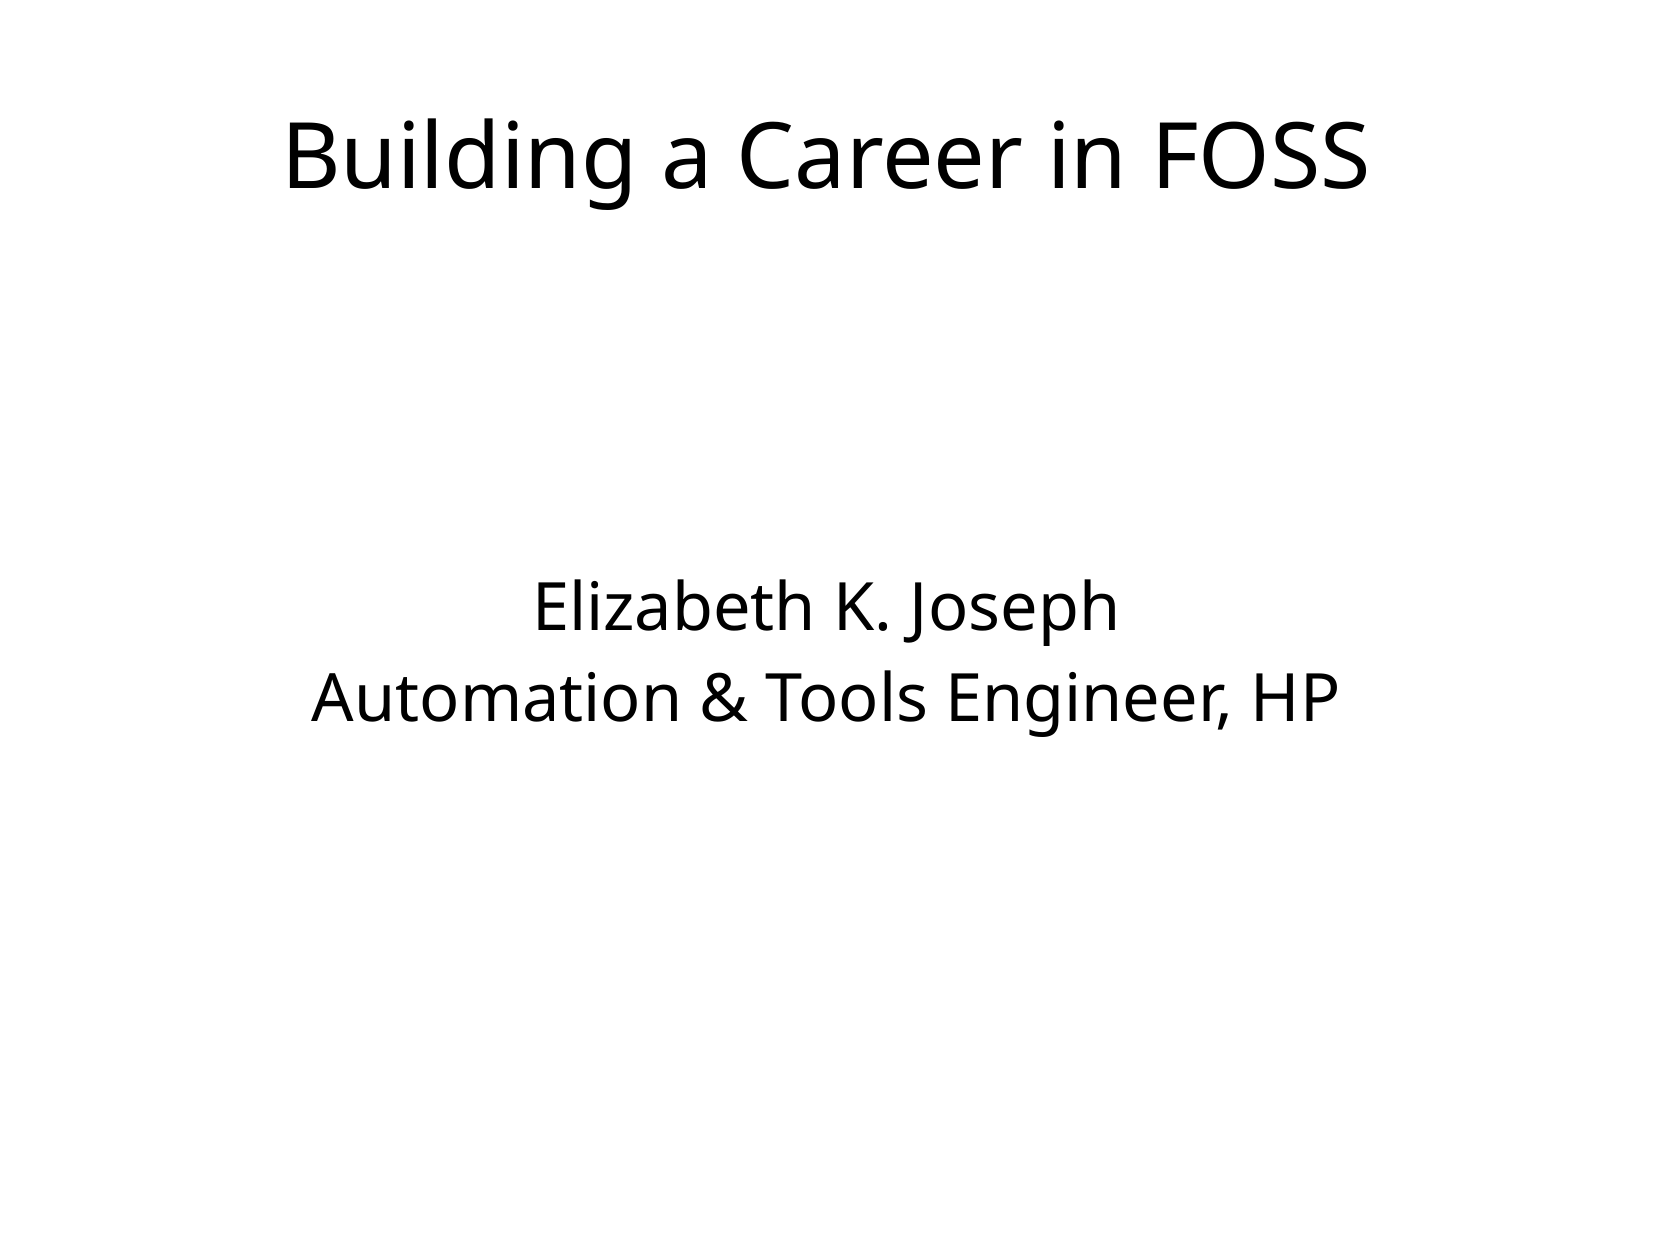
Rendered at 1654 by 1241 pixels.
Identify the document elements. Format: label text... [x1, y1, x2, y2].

subtitle Elizabeth K. Joseph Automation & Tools Engineer, HP [82, 290, 1571, 1010]
title Building a Career in FOSS [82, 49, 1571, 257]
